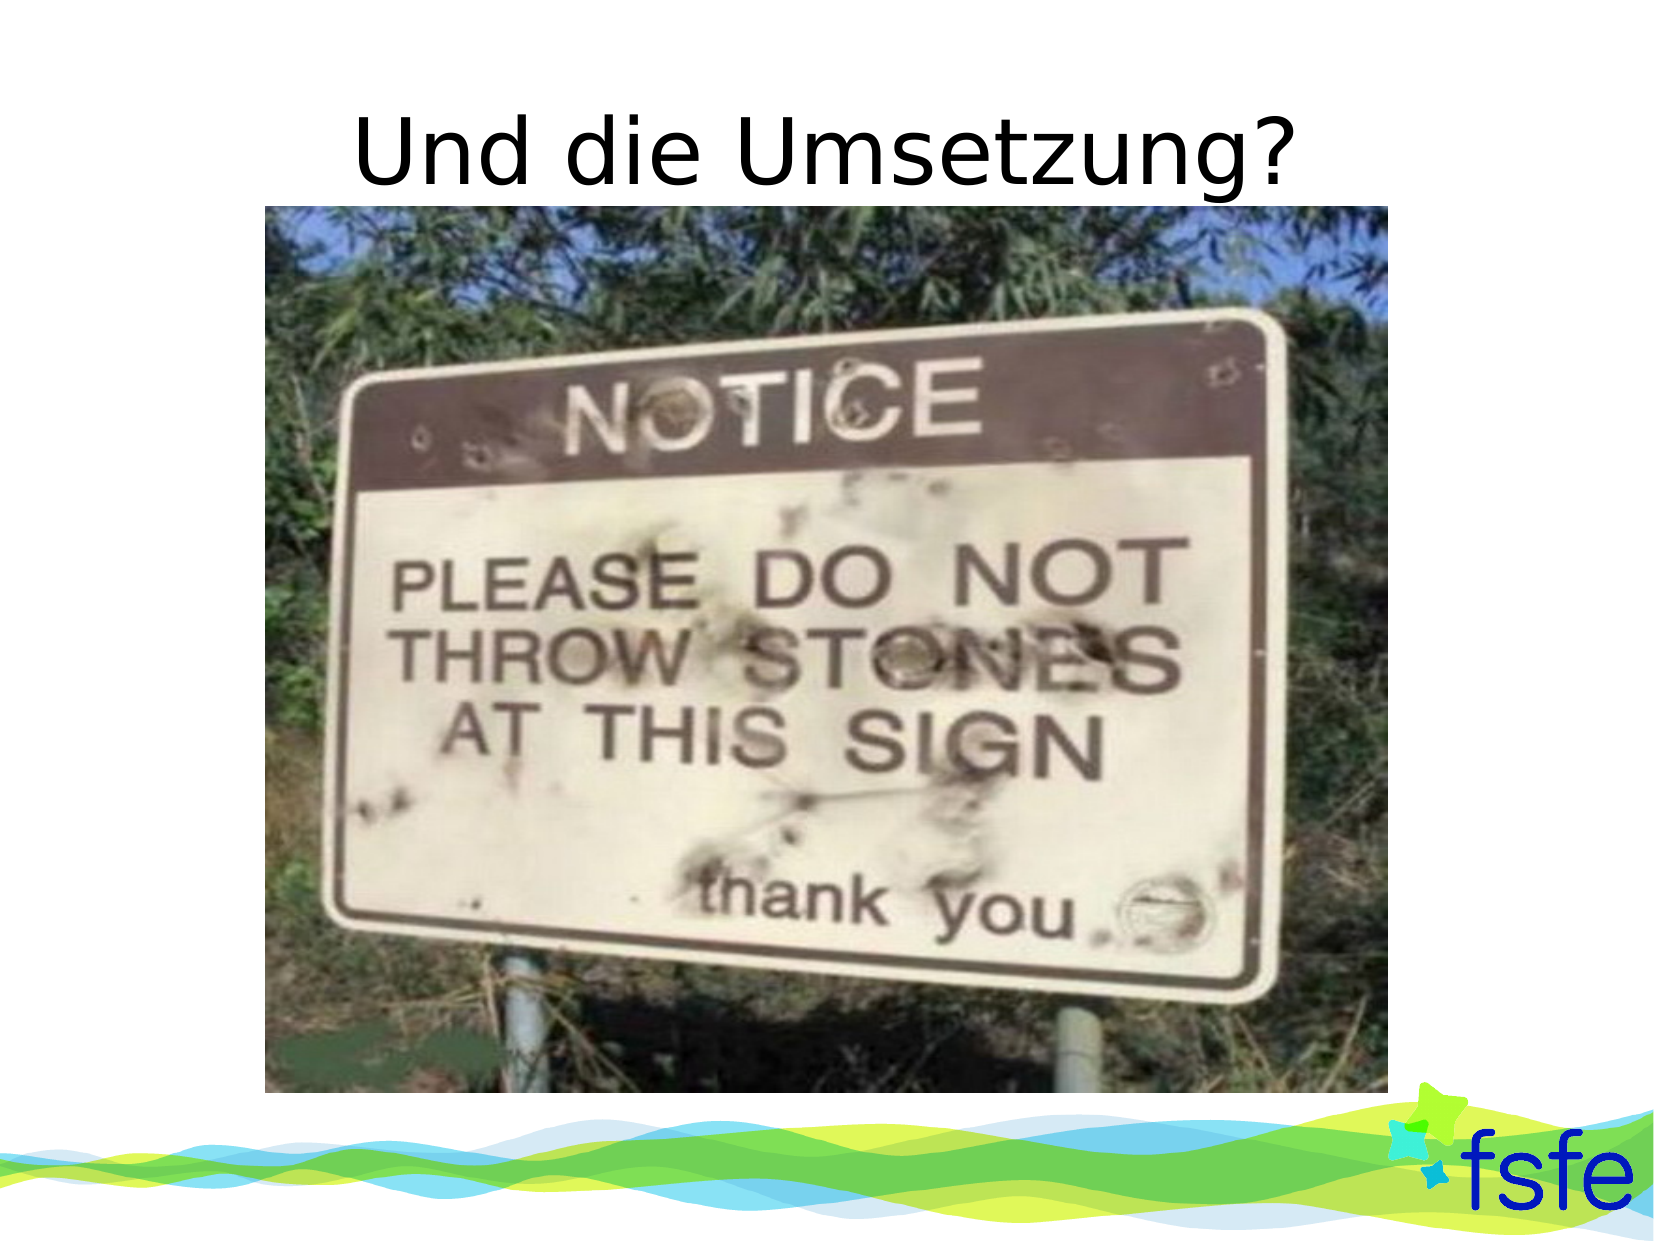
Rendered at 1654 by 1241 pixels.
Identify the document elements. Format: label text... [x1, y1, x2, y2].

title Und die Umsetzung? [82, 49, 1571, 257]
picture [0, 257, 1654, 1241]
